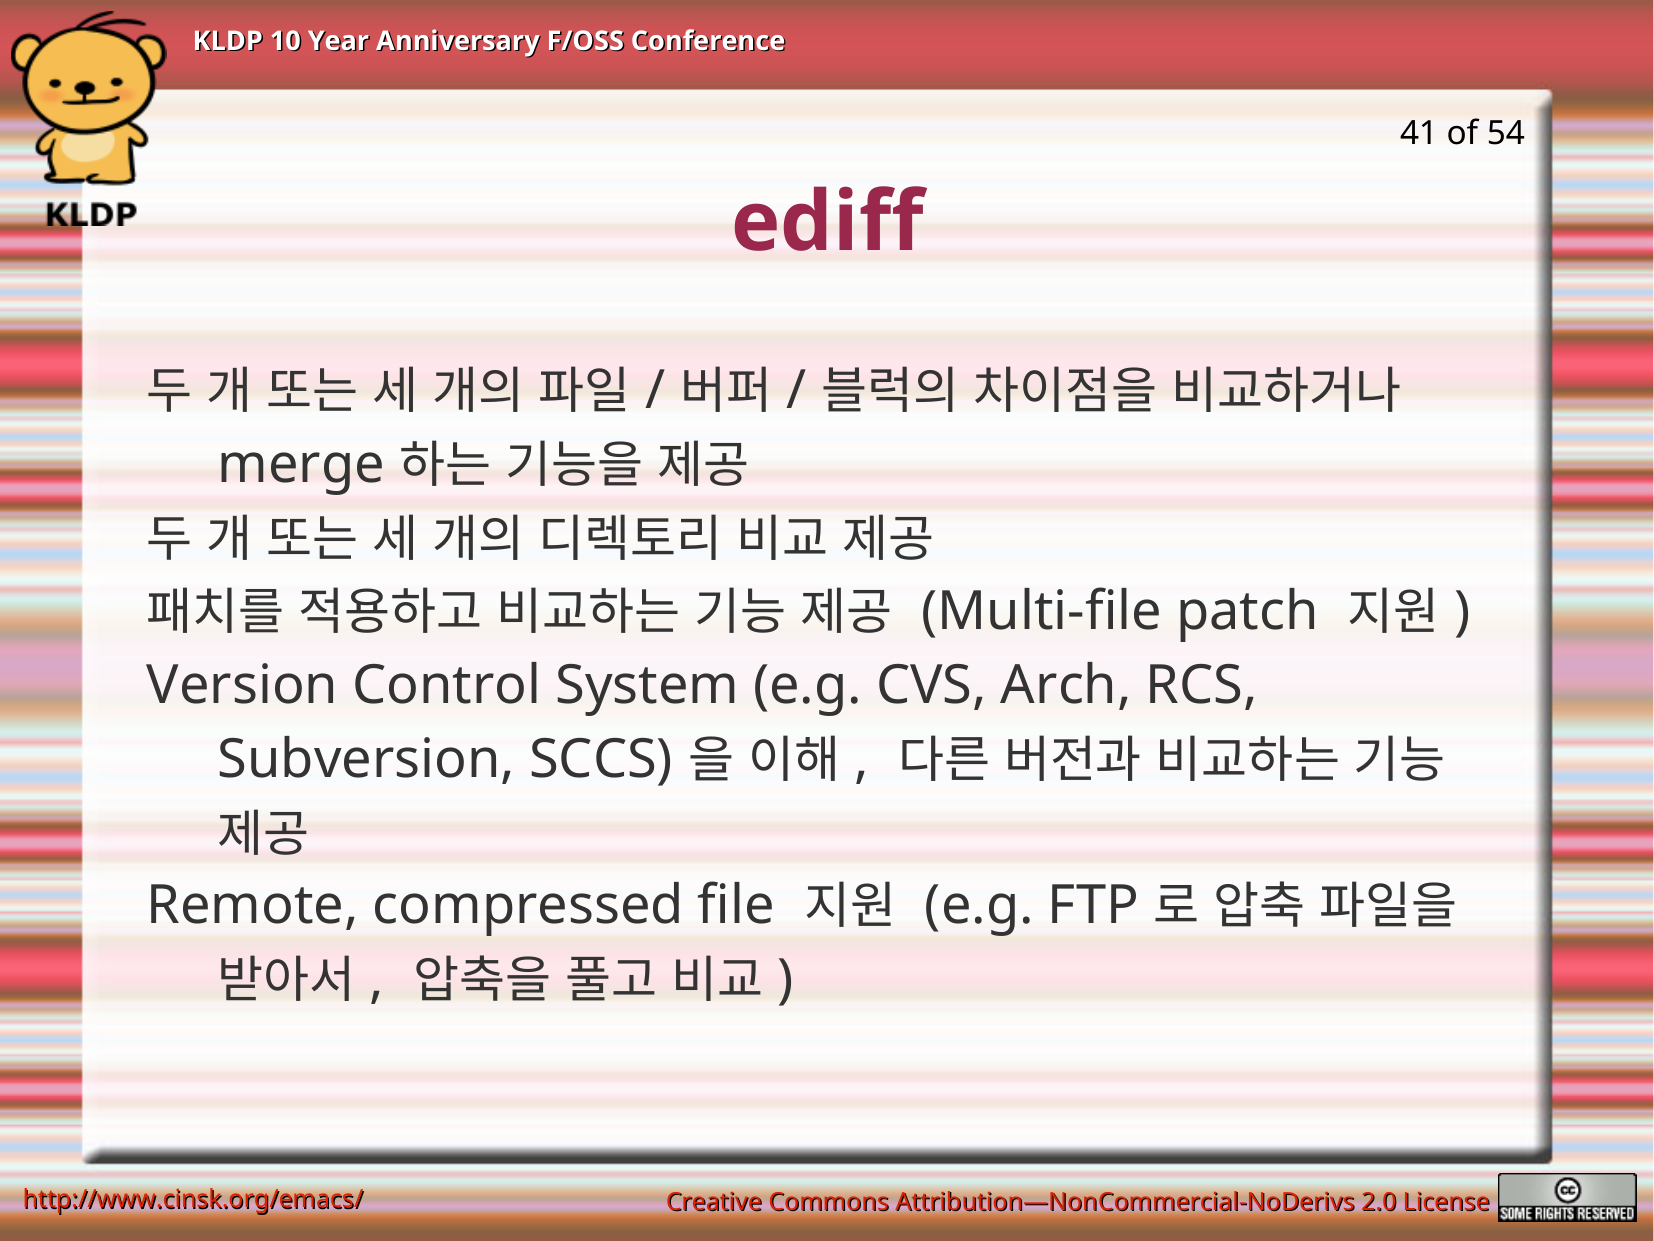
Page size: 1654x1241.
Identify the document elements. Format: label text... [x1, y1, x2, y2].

list 두 개 또는 세 개의 파일/버퍼/블럭의 차이점을 비교하거나 merge하는 기능을 제공 두 개 또는 세 개의 디렉토리 비교 제공 패치를 적용하고 비교하는 기능 제공 (Multi-file patch 지원) Version Control System (e.g. CVS, Arch, RCS, Subversion, SCCS)을 이해, 다른 버전과 비교하는 기능 제공 Remote, compressed file 지원 (e.g. FTP로 압축 파일을 받아서, 압축을 풀고 비교) [134, 350, 1516, 1133]
title ediff [121, 114, 1534, 322]
picture [0, 0, 1654, 1241]
